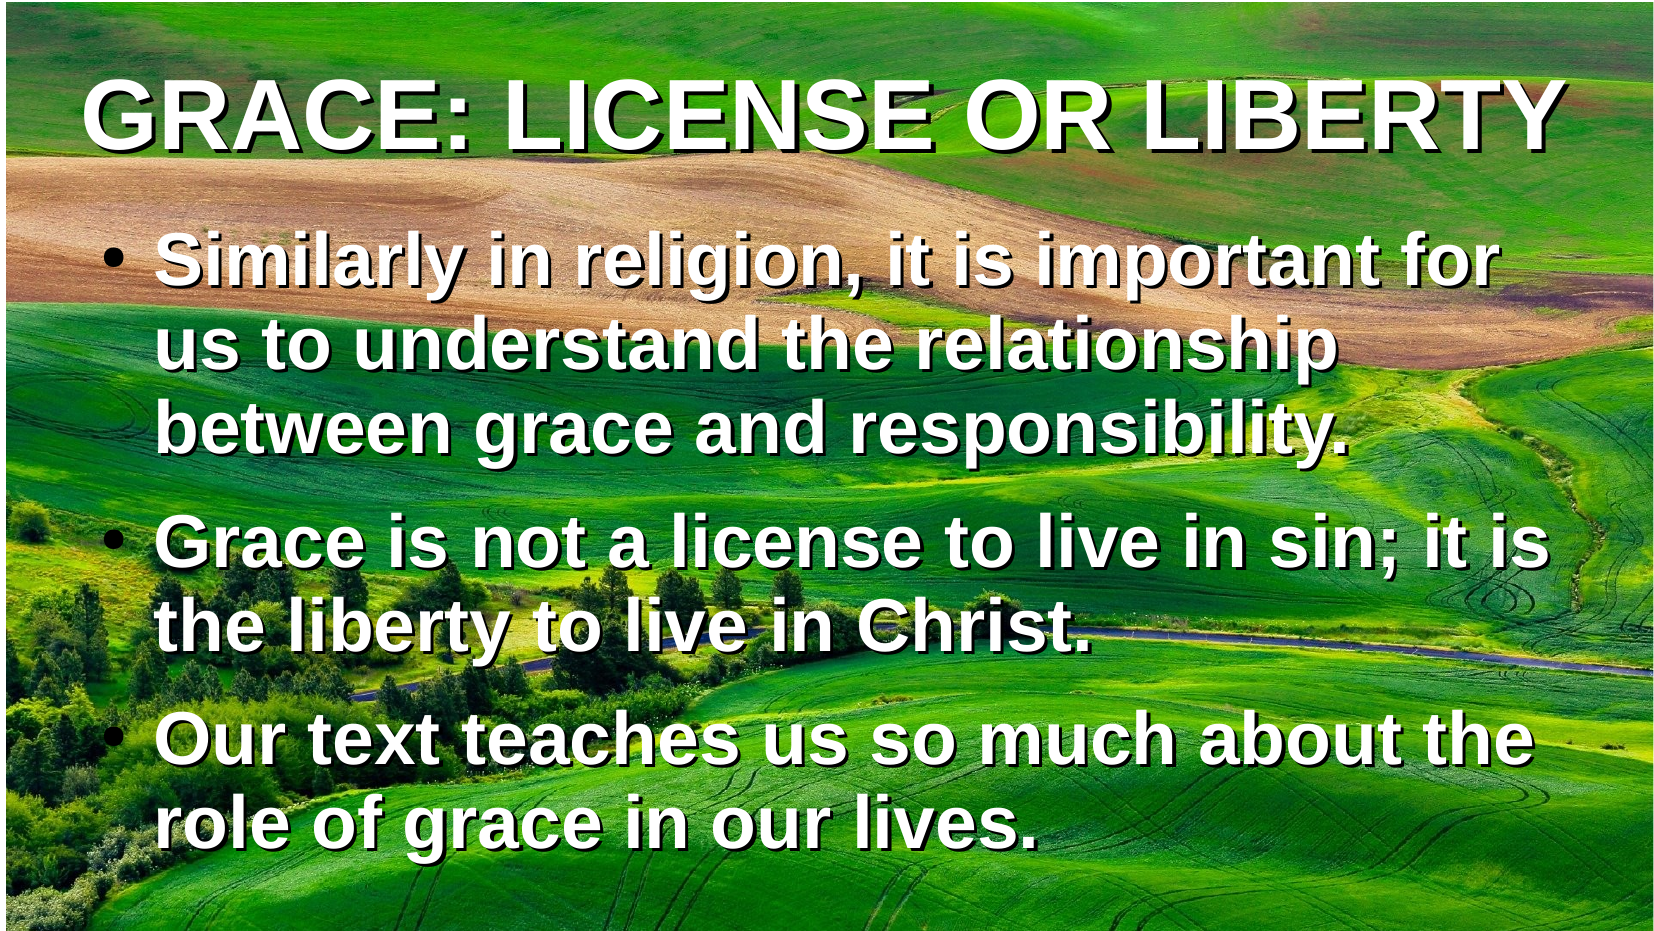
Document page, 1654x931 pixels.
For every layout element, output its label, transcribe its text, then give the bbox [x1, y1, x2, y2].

picture [6, 2, 1654, 931]
title GRACE: LICENSE OR LIBERTY [45, 2, 1606, 227]
list Similarly in religion, it is important for us to understand the relationship between grace and responsibility. Grace is not a license to live in sin; it is the liberty to live in Christ. Our text teaches us so much about the role of grace in our lives. [82, 217, 1571, 901]
